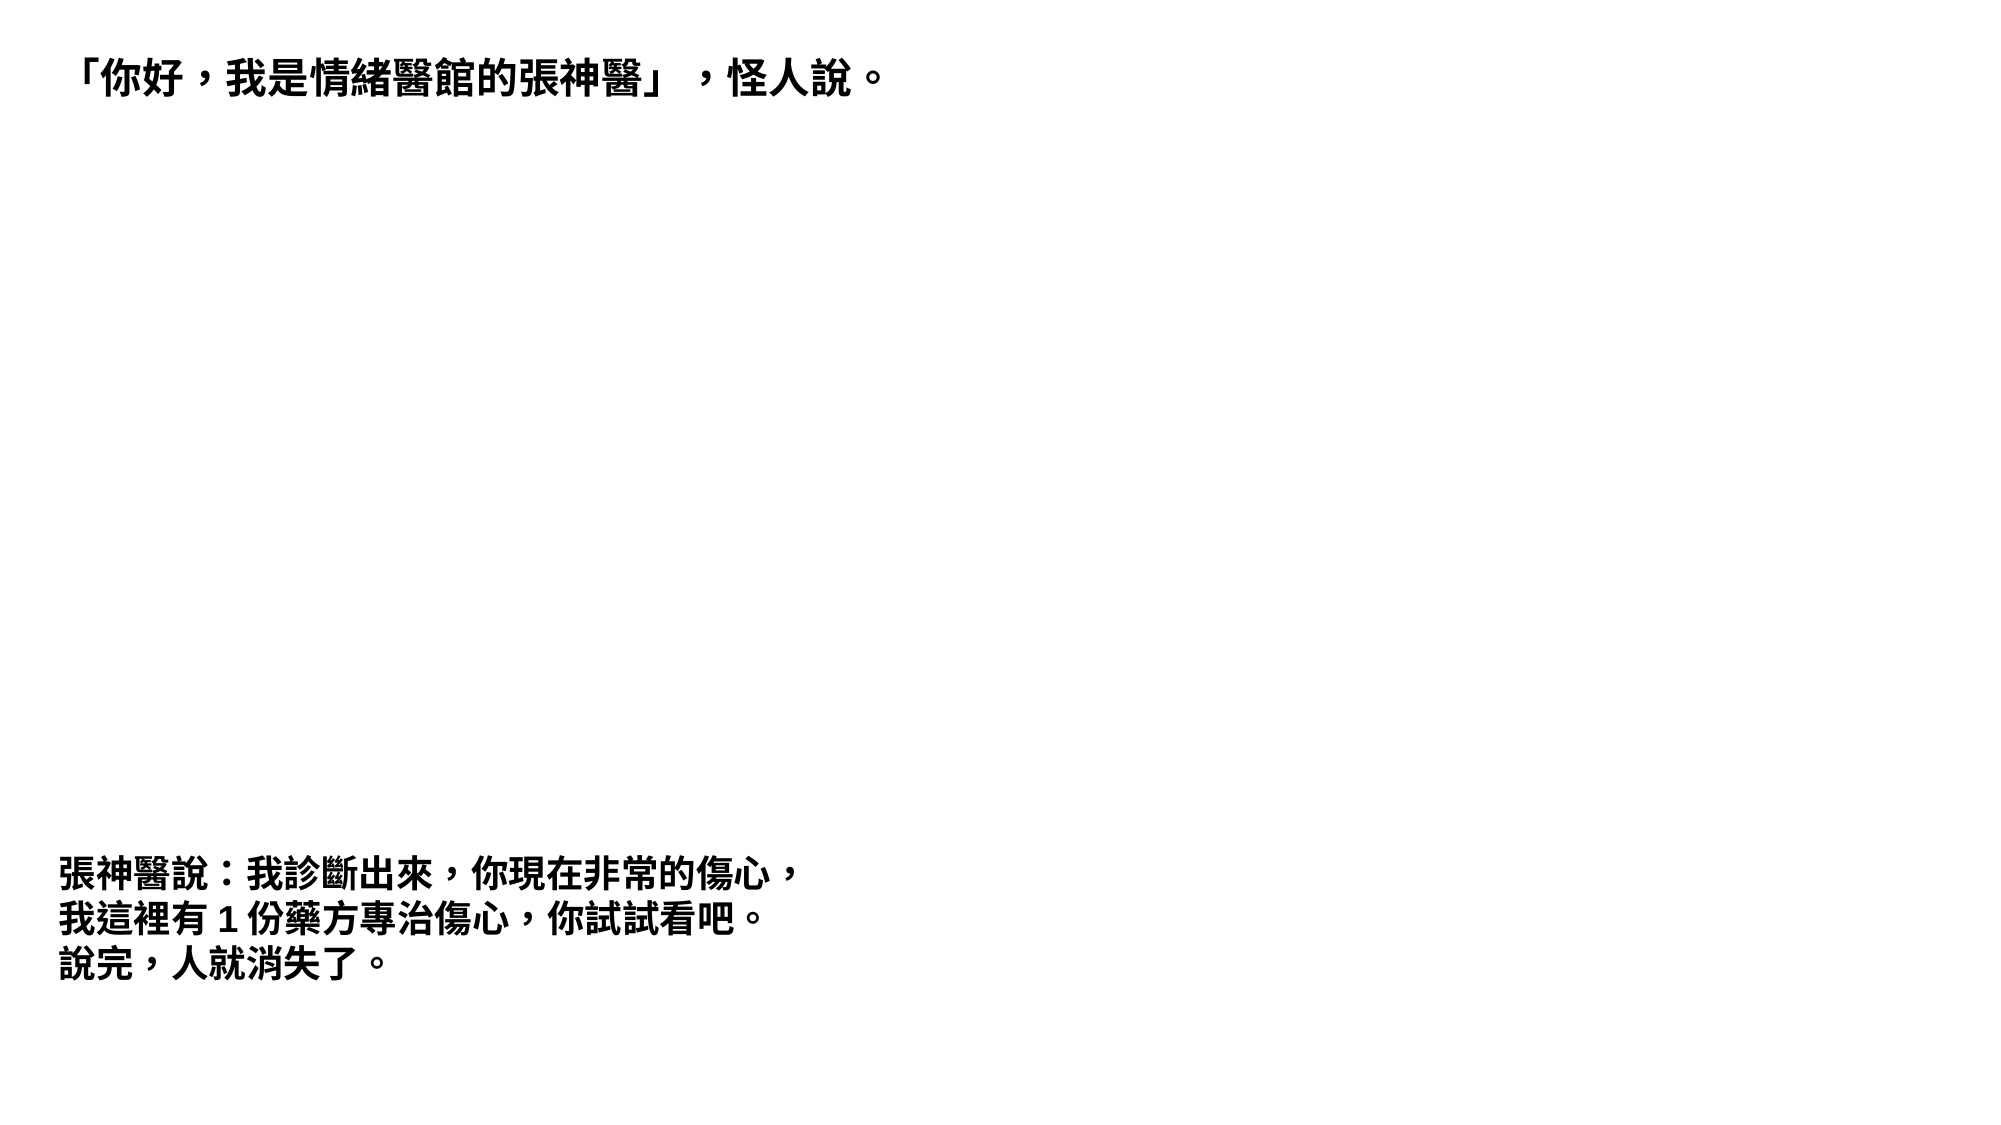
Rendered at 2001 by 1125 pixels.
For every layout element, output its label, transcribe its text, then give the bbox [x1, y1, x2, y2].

text_box 「你好，我是情緒醫館的張神醫」，怪人說。 [44, 44, 1044, 110]
text_box 張神醫說：我診斷出來，你現在非常的傷心， 我這裡有1份藥方專治傷心，你試試看吧。 說完，人就消失了。 [44, 843, 1044, 993]
